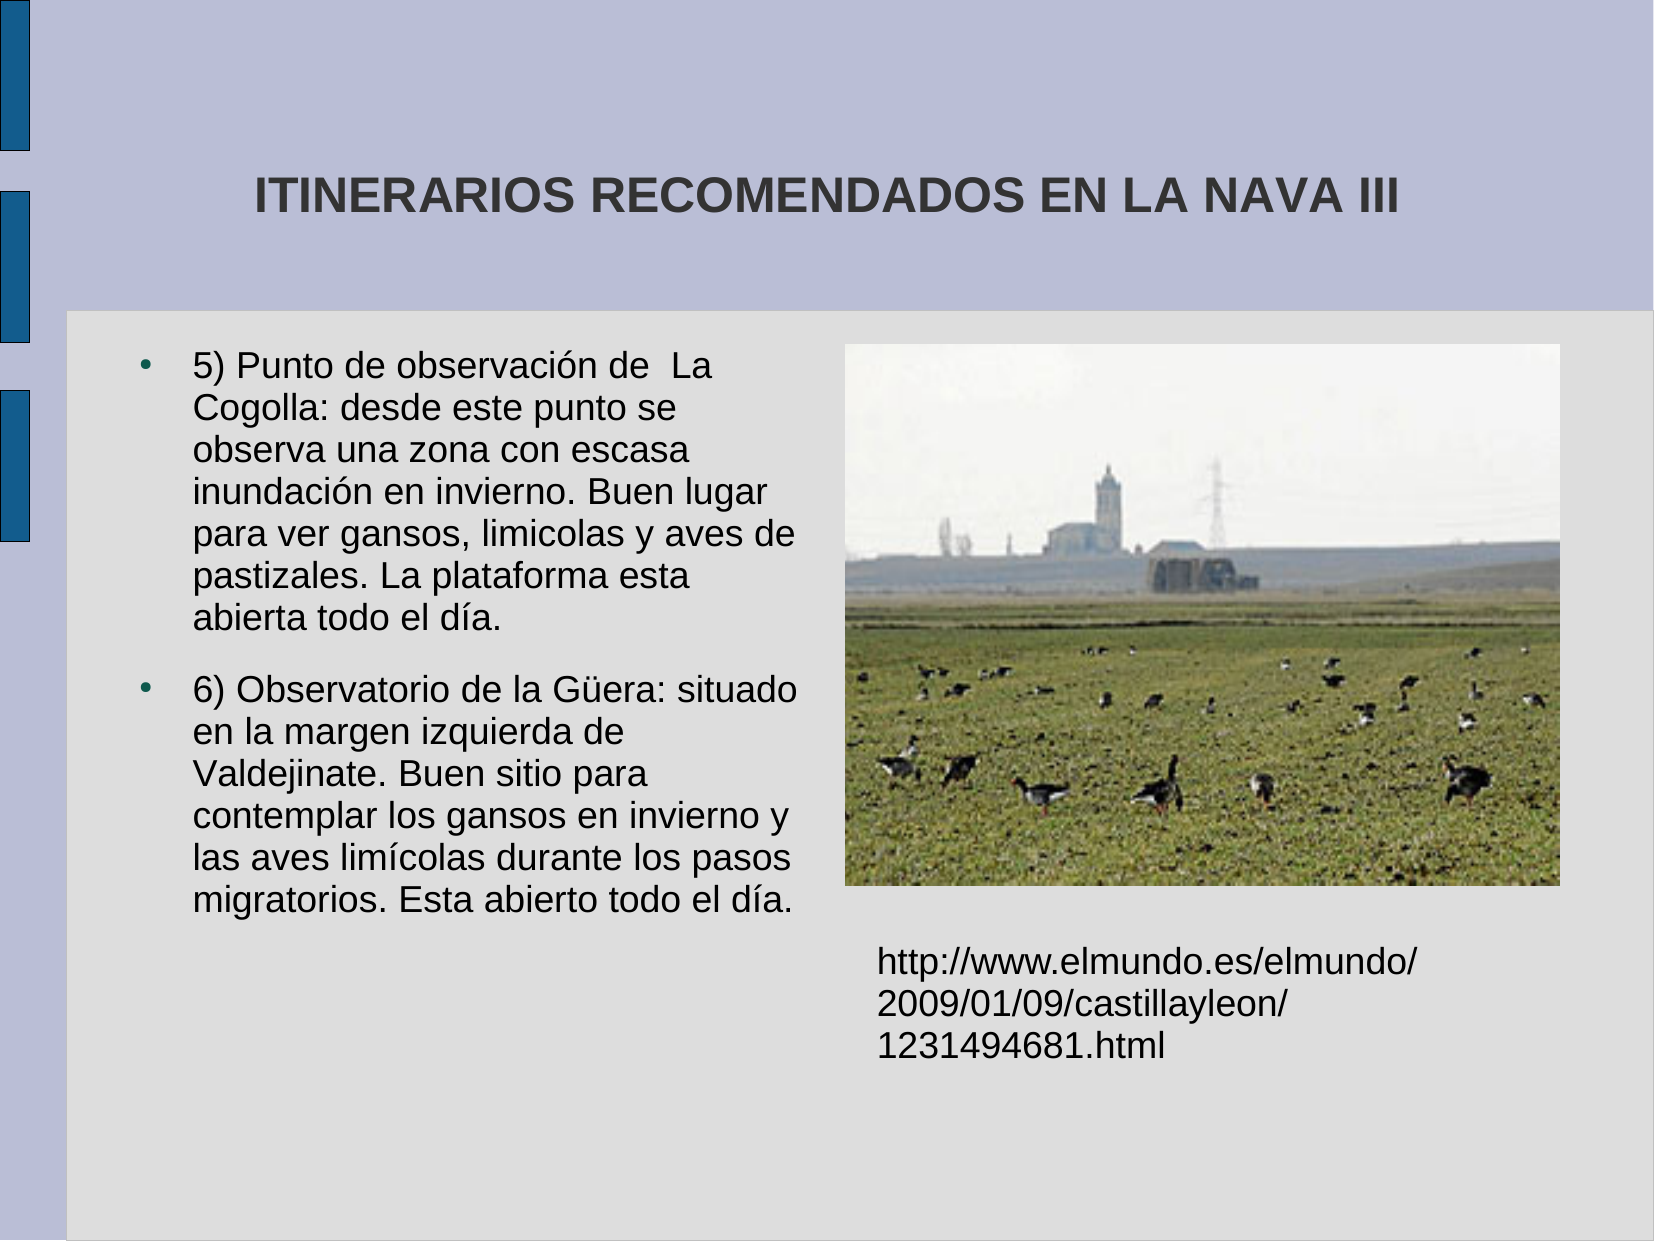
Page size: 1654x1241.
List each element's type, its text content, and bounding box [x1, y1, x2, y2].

list 5) Punto de observación de La Cogolla: desde este punto se observa una zona con escasa inundación en invierno. Buen lugar para ver gansos, limicolas y aves de pastizales. La plataforma esta abierta todo el día. 6) Observatorio de la Güera: situado en la margen izquierda de Valdejinate. Buen sitio para contemplar los gansos en invierno y las aves limícolas durante los pasos migratorios. Esta abierto todo el día. [121, 344, 811, 1127]
picture [845, 344, 1560, 886]
title ITINERARIOS RECOMENDADOS EN LA NAVA III [121, 91, 1534, 299]
text_box http://www.elmundo.es/elmundo/2009/01/09/castillayleon/1231494681.html [862, 933, 1552, 1032]
